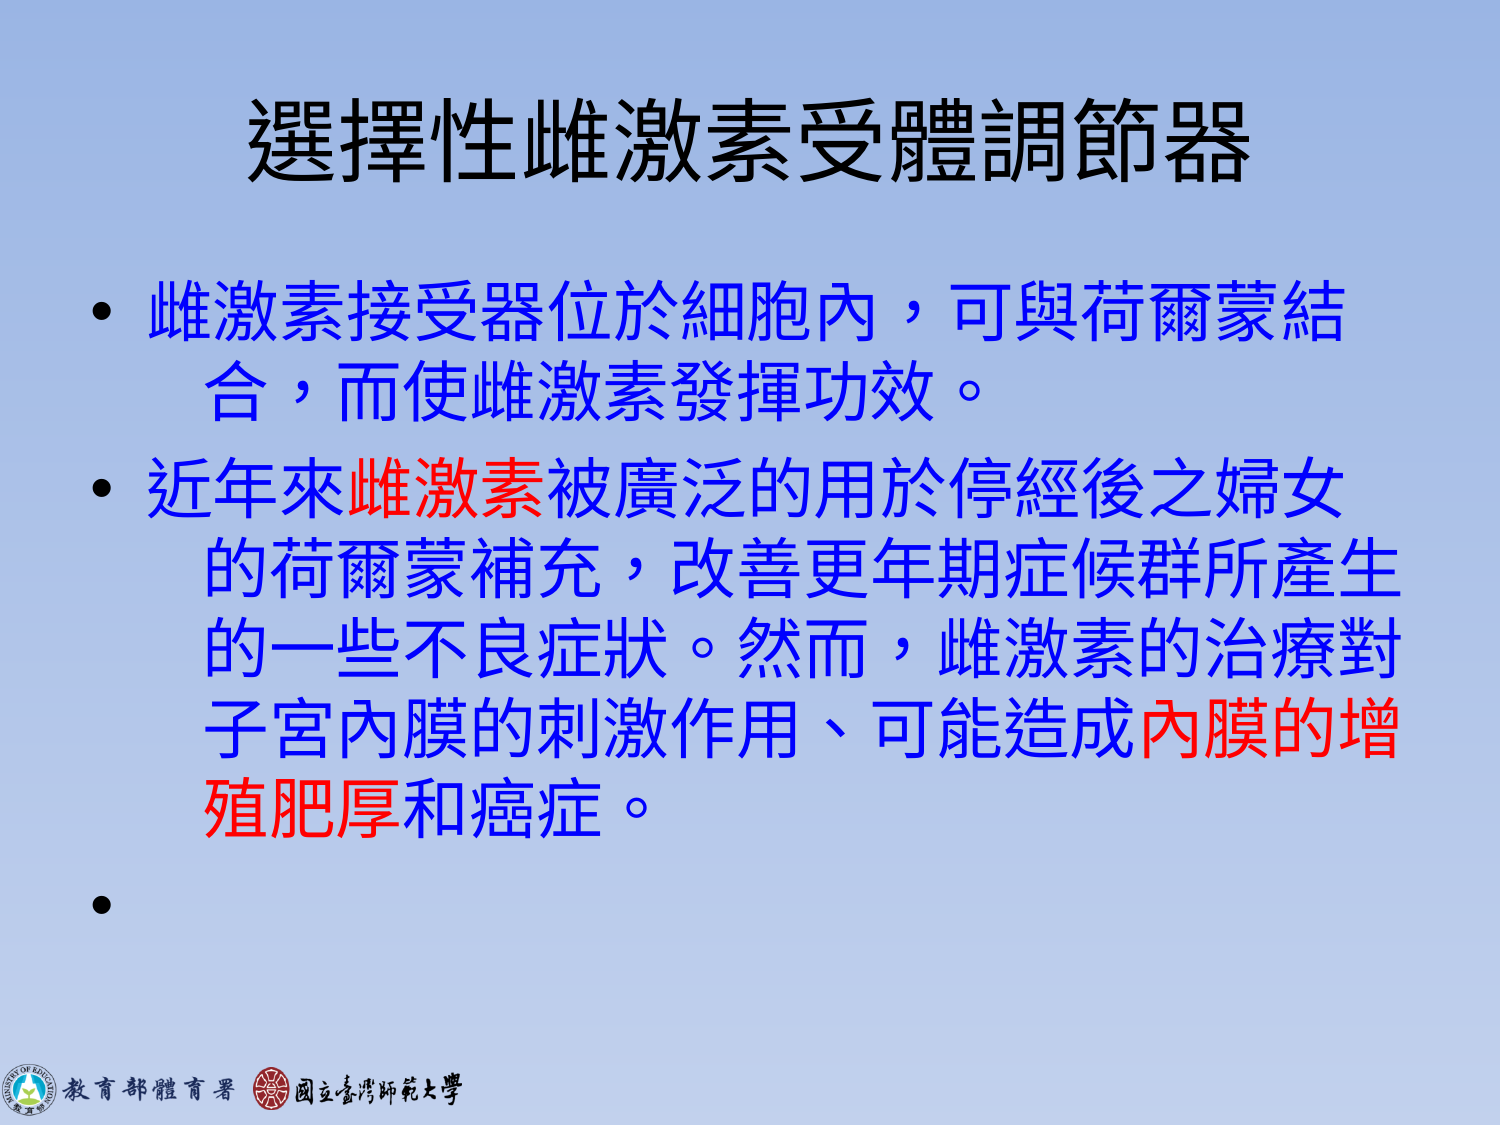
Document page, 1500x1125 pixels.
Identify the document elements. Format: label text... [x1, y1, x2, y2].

title 選擇性雌激素受體調節器 [75, 45, 1426, 233]
list 雌激素接受器位於細胞內，可與荷爾蒙結合，而使雌激素發揮功效。 近年來雌激素被廣泛的用於停經後之婦女的荷爾蒙補充，改善更年期症候群所產生的一些不良症狀。然而，雌激素的治療對子宮內膜的刺激作用、可能造成內膜的增殖肥厚和癌症。 [75, 262, 1426, 1005]
